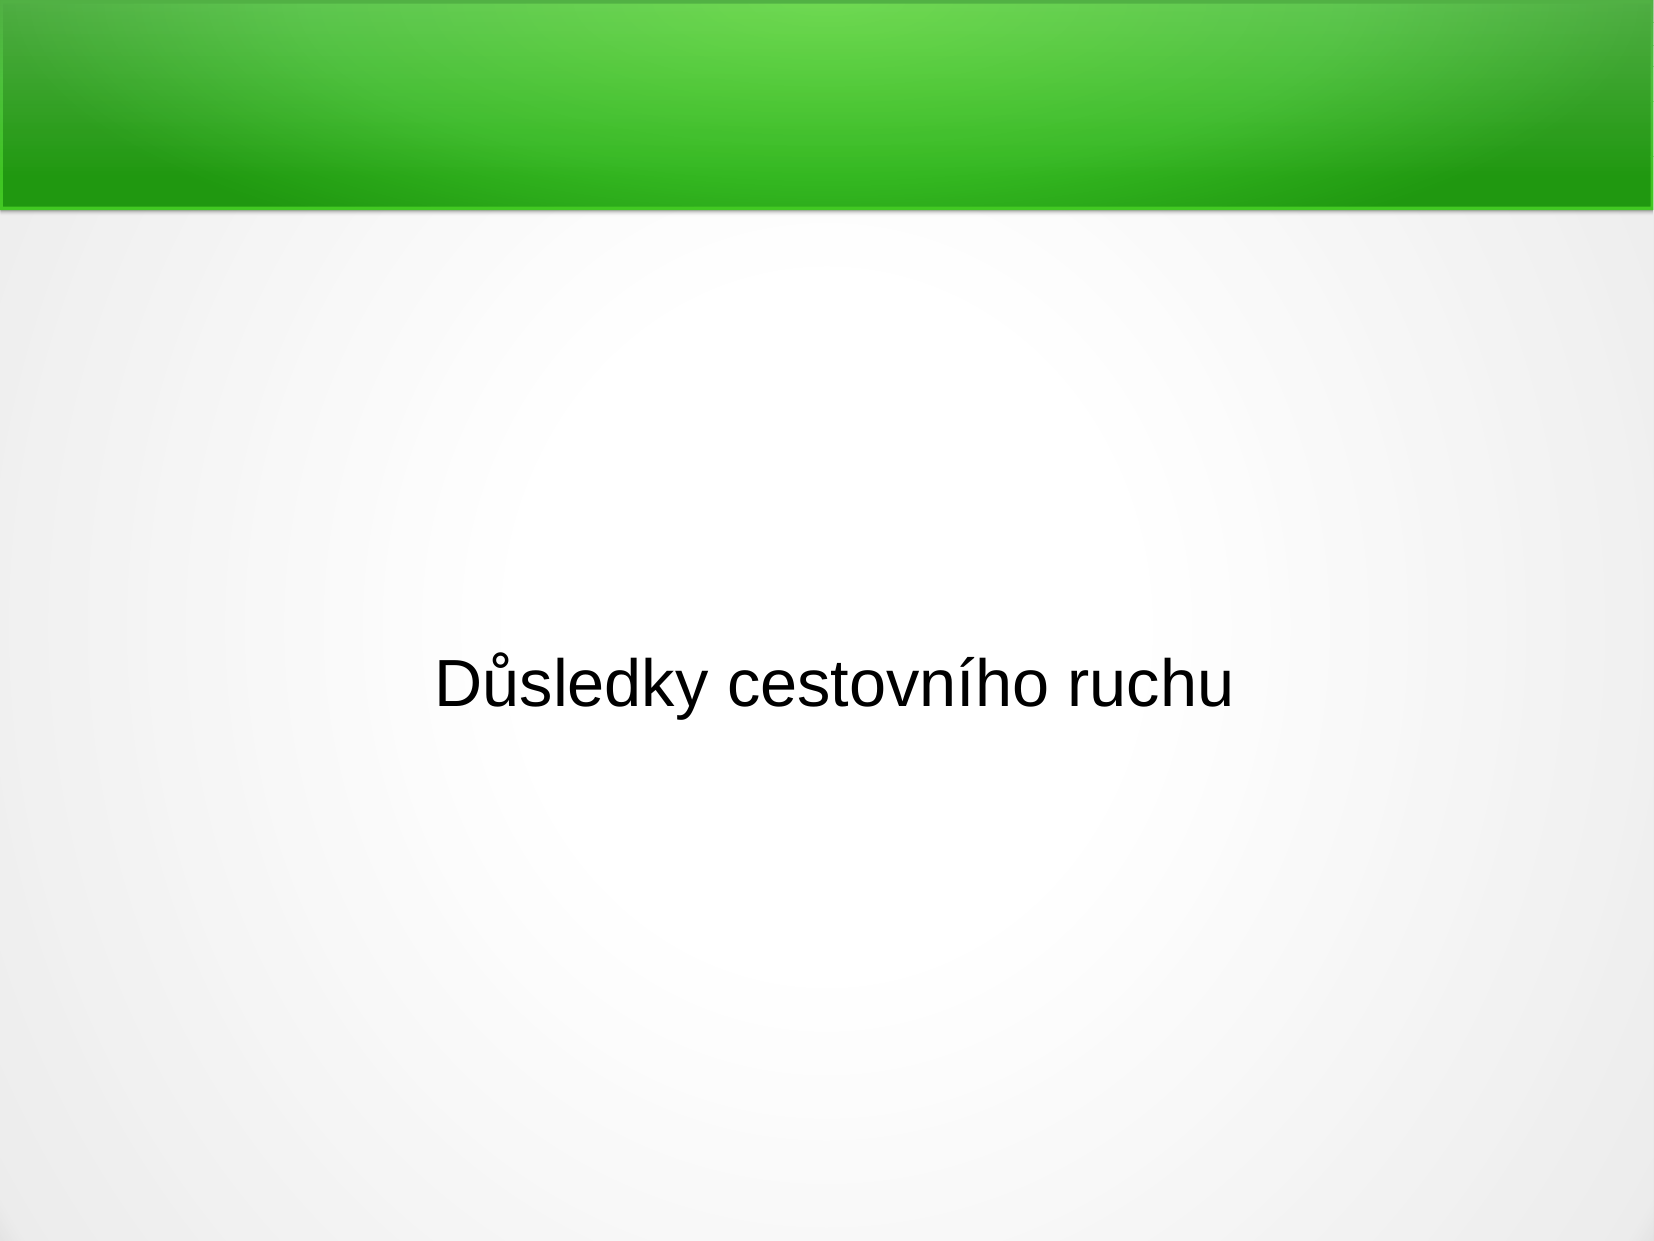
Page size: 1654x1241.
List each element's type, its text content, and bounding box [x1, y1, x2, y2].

subtitle Důsledky cestovního ruchu [90, 354, 1579, 1012]
